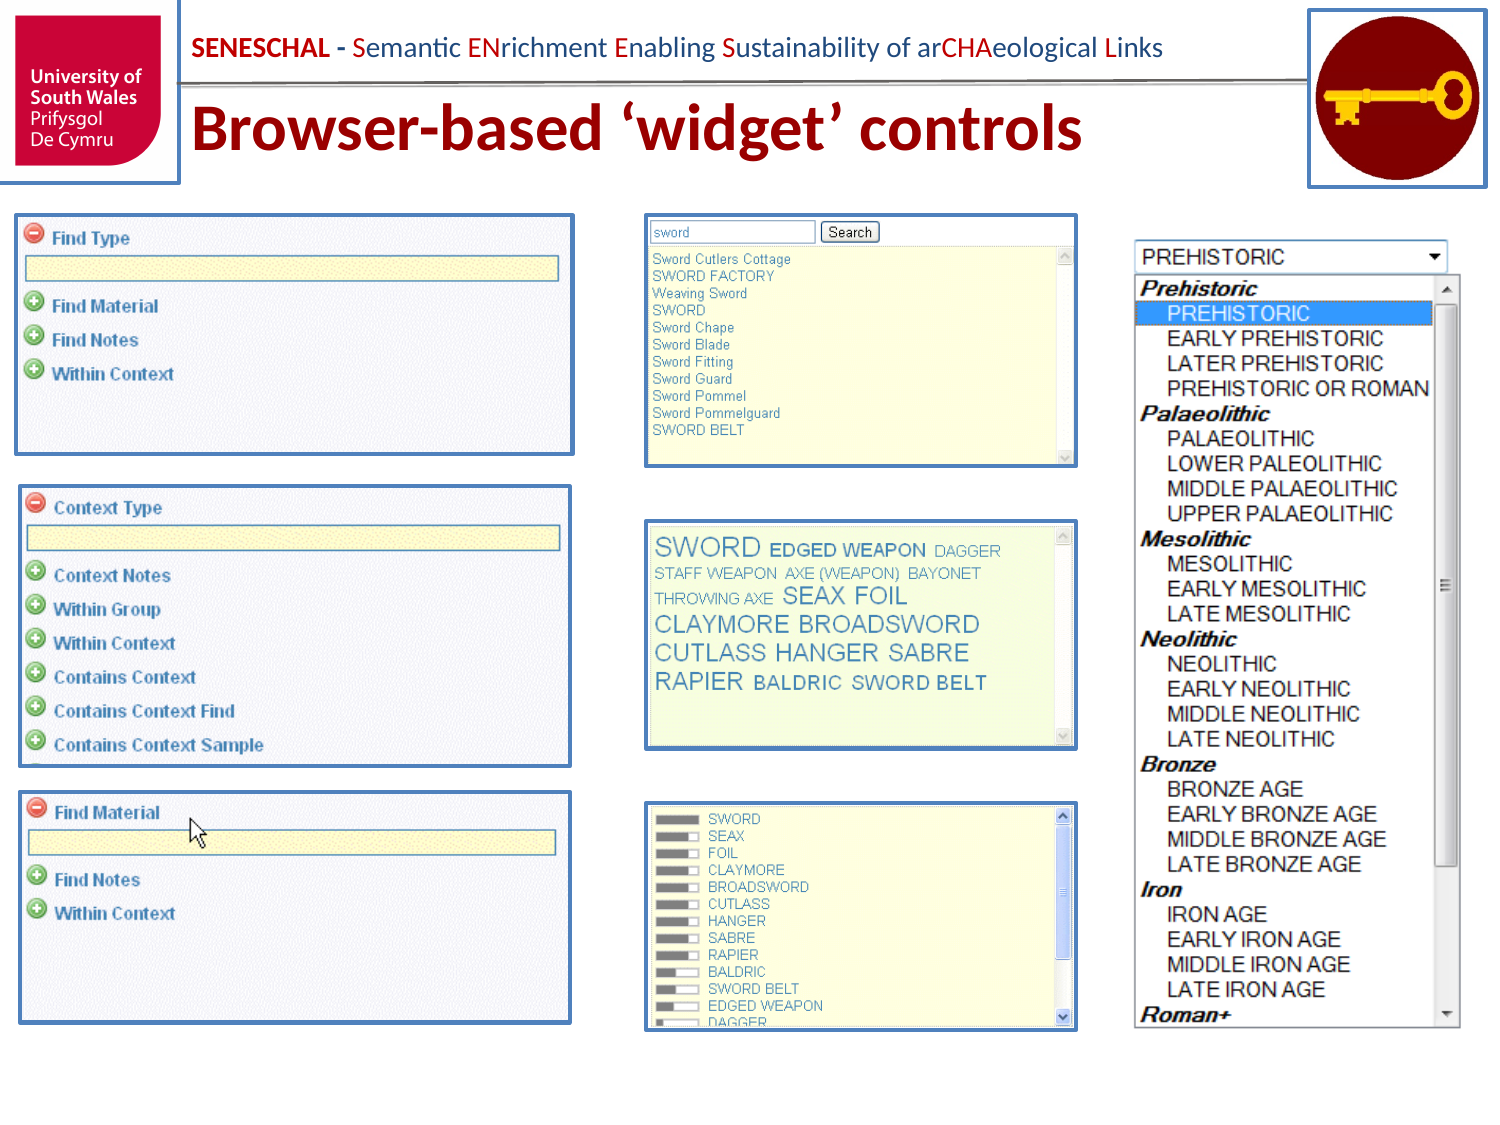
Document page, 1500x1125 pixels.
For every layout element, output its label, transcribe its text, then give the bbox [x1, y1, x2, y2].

picture [0, 0, 177, 182]
picture [648, 804, 1074, 1029]
picture [21, 793, 568, 1021]
text_box SENESCHAL - Semantic ENrichment Enabling Sustainability of arCHAeological Links [176, 20, 1307, 80]
picture [1311, 12, 1484, 185]
picture [18, 217, 571, 453]
picture [647, 217, 1074, 465]
picture [647, 523, 1074, 747]
picture [21, 488, 568, 765]
title Browser-based ‘widget’ controls [176, 85, 1312, 182]
picture [1125, 232, 1472, 1038]
